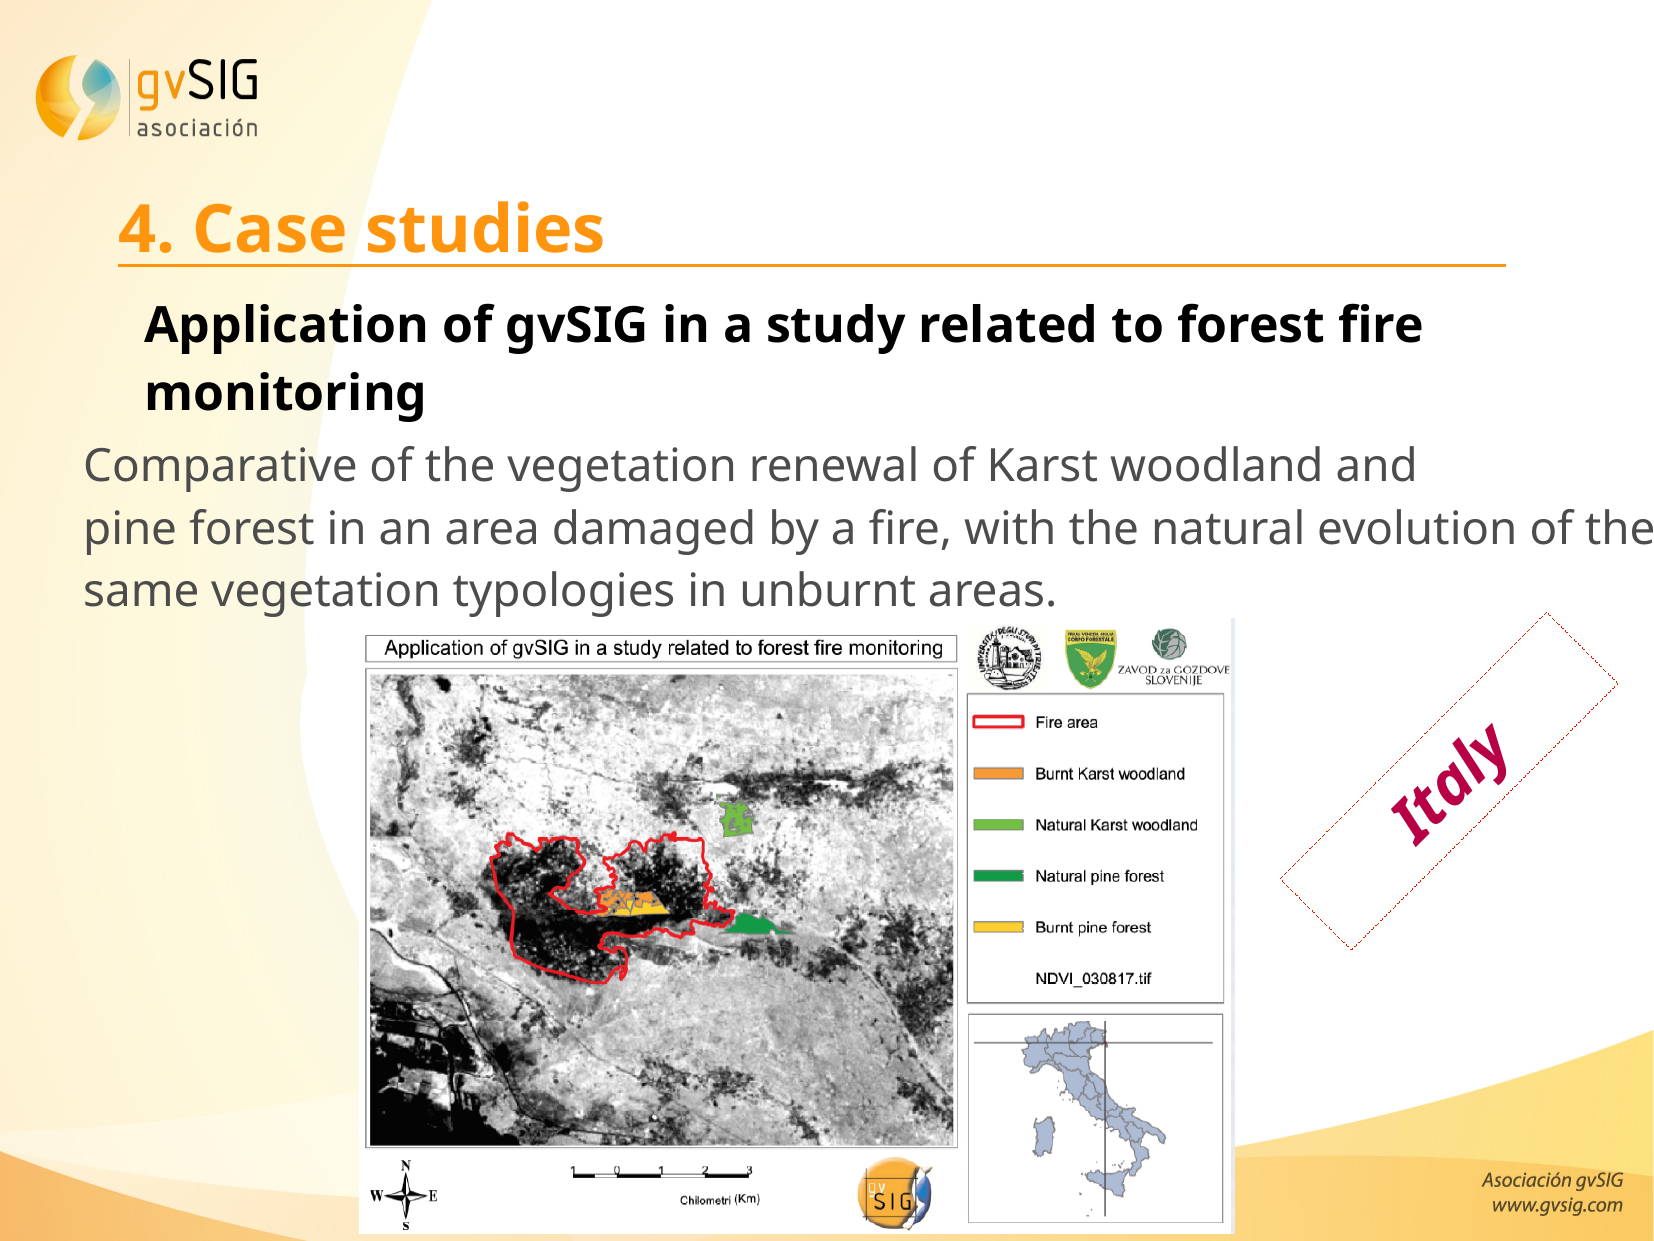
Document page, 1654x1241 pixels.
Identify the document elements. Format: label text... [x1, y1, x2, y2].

title Comparative of the vegetation renewal of Karst woodland and pine forest in an area damaged by a fire, with the natural evolution of the same vegetation typologies in unburnt areas. [83, 446, 1654, 607]
title Application of gvSIG in a study related to forest fire monitoring [144, 277, 1440, 436]
text_box Italy [1280, 612, 1618, 950]
title 4. Case studies [118, 177, 1607, 276]
picture [0, 0, 1654, 1241]
